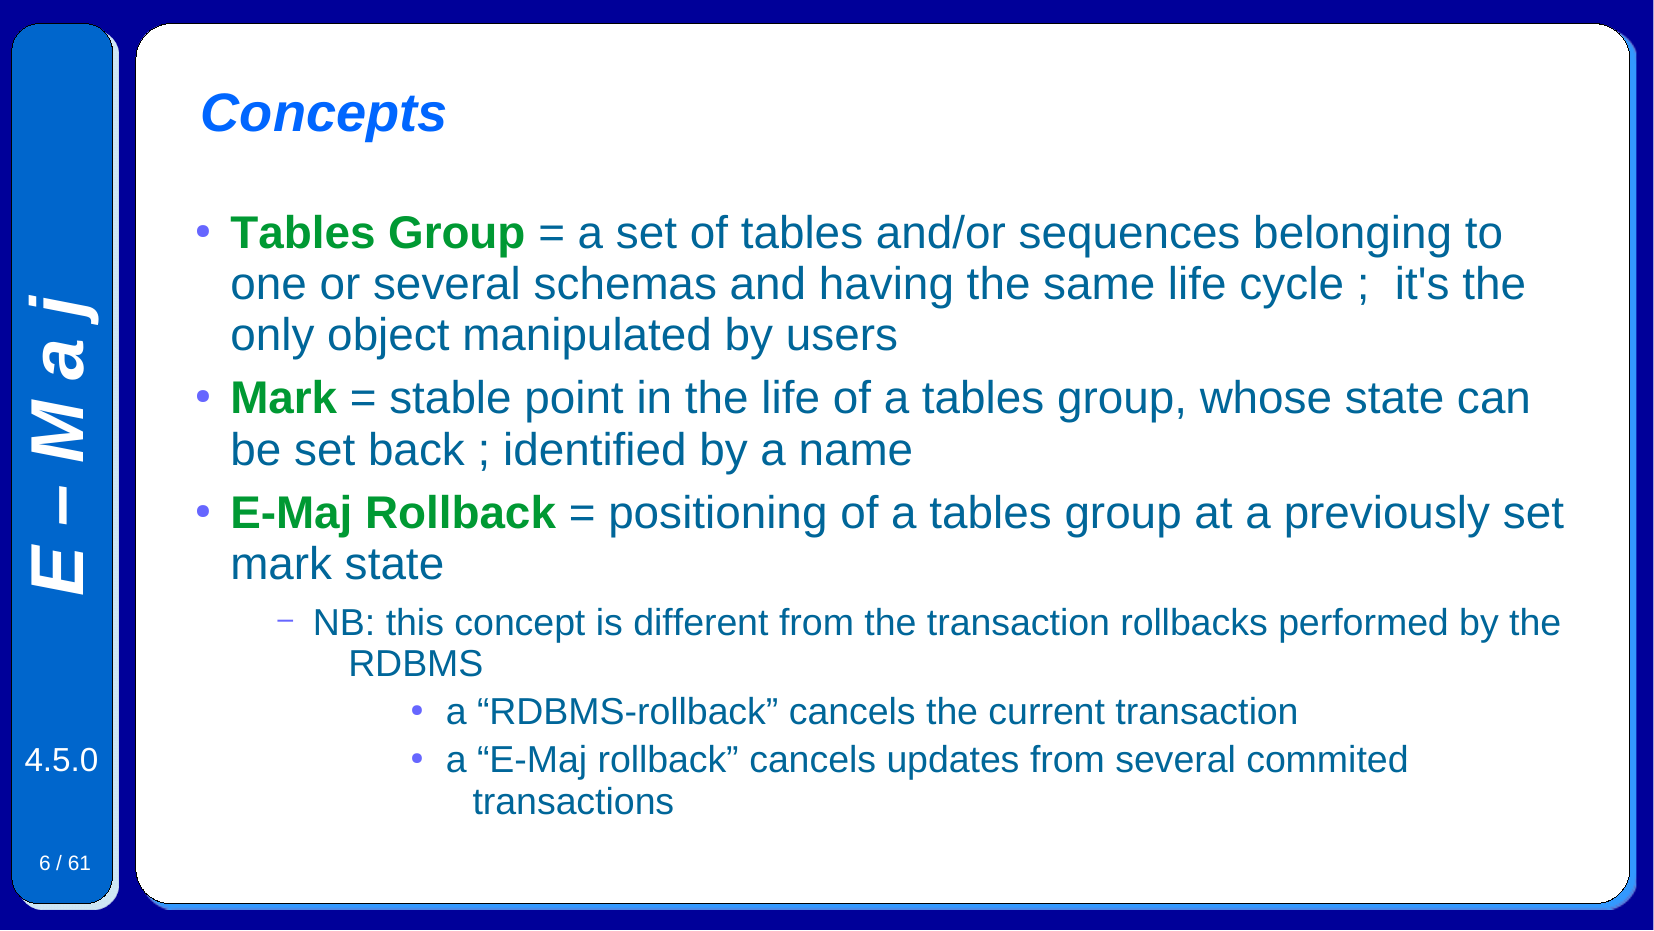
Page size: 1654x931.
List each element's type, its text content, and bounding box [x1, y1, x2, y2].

title Concepts [200, 34, 1575, 191]
list Tables Group = a set of tables and/or sequences belonging to one or several schemas and having the same life cycle ; it's the only object manipulated by users Mark = stable point in the life of a tables group, whose state can be set back ; identified by a name E-Maj Rollback = positioning of a tables group at a previously set mark state NB: this concept is different from the transaction rollbacks performed by the RDBMS a “RDBMS-rollback” cancels the current transaction a “E-Maj rollback” cancels updates from several commited transactions [177, 206, 1587, 827]
